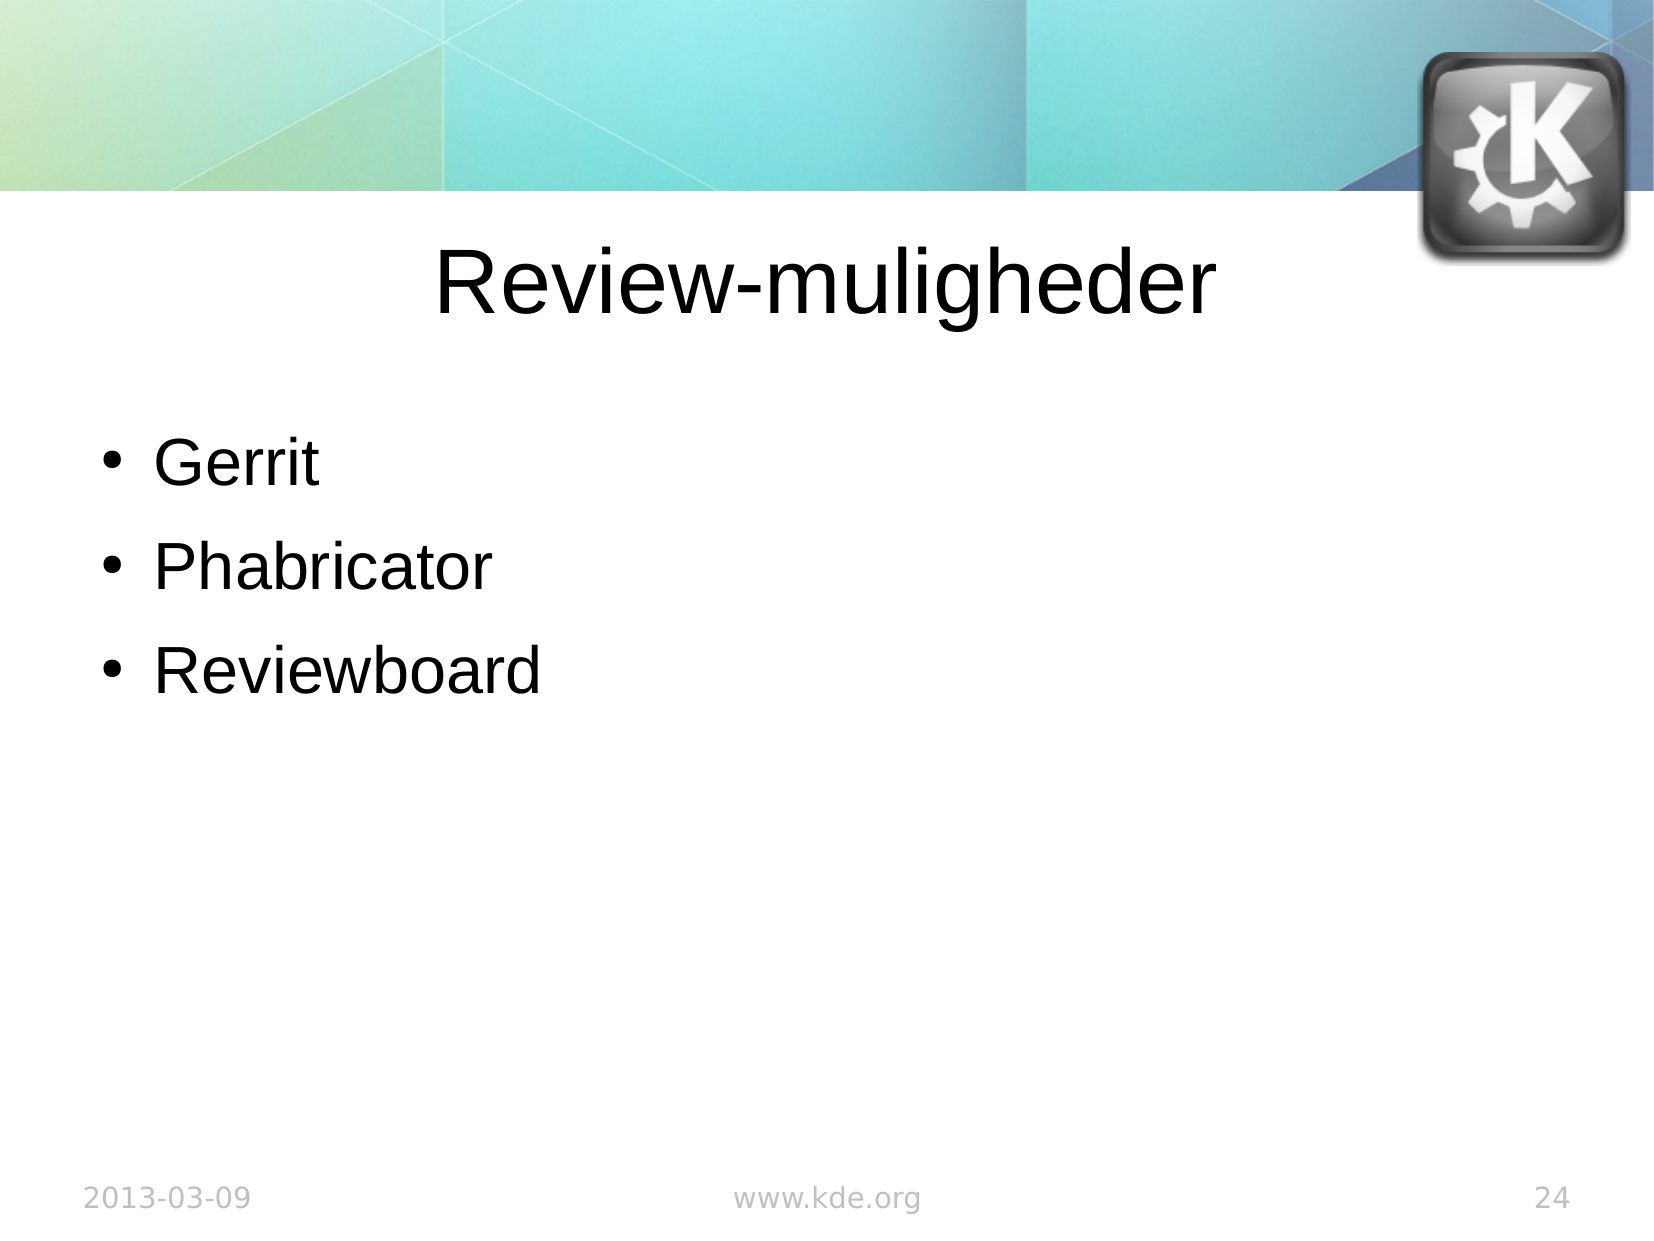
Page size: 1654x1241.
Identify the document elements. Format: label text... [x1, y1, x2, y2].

list Gerrit Phabricator Reviewboard [82, 424, 1571, 1144]
title Review-muligheder [82, 178, 1571, 386]
picture [0, 0, 1654, 191]
